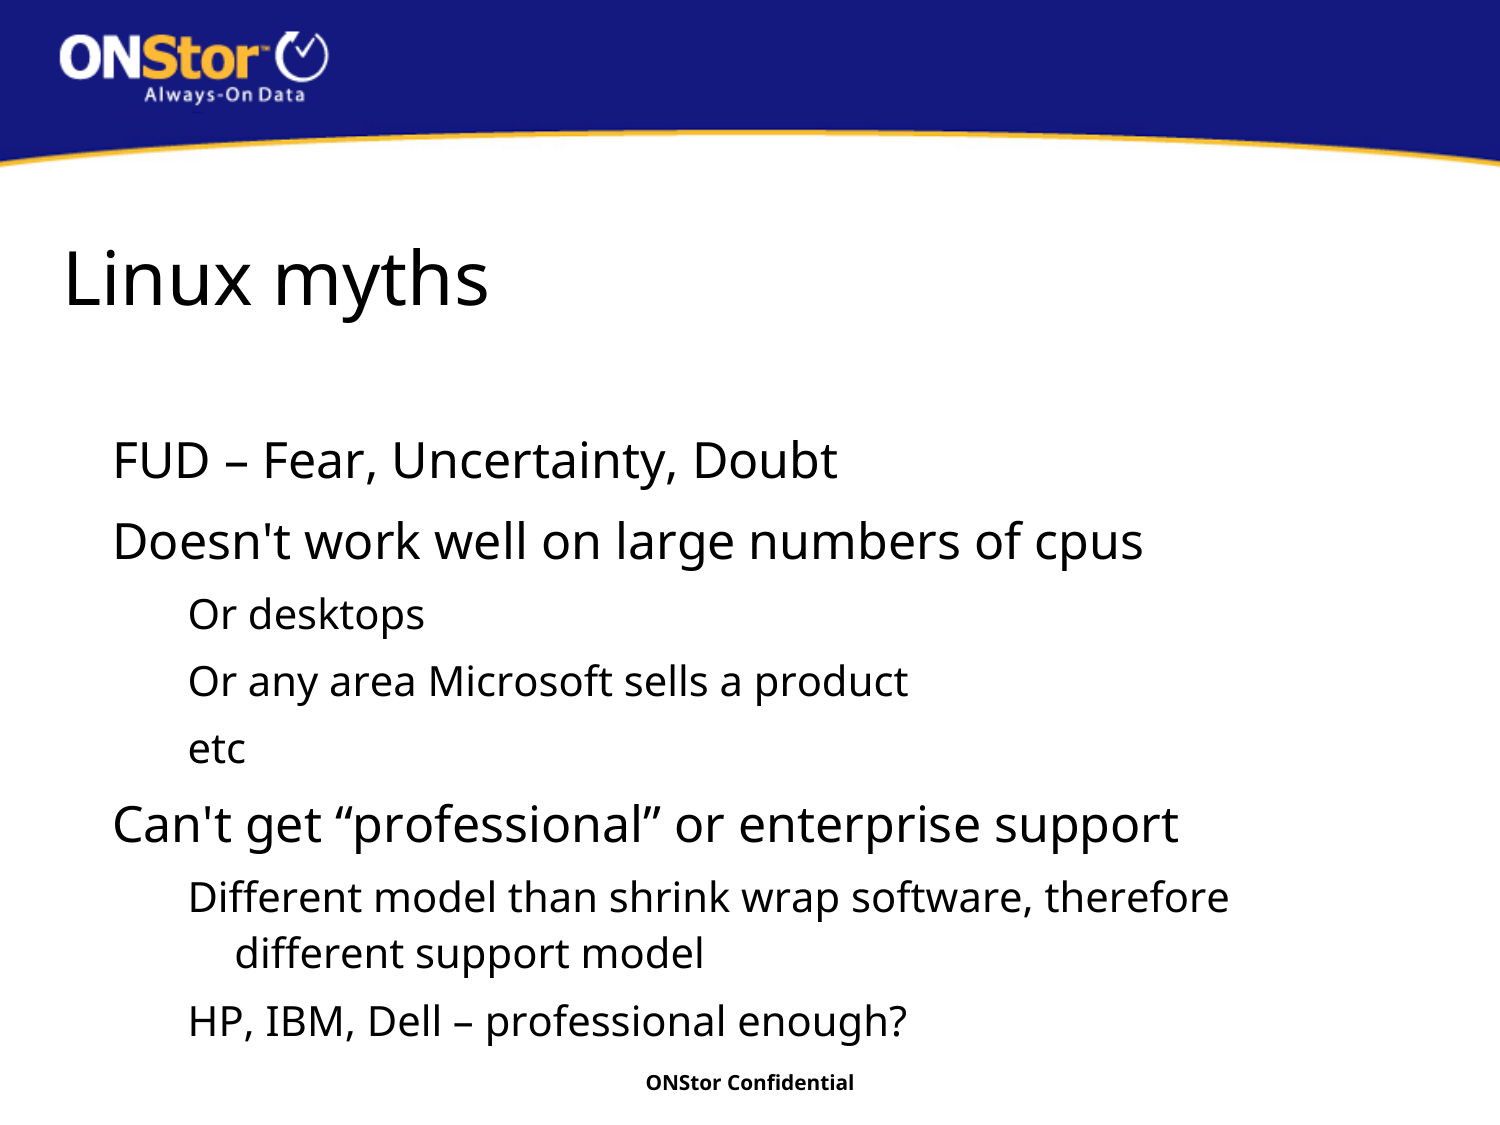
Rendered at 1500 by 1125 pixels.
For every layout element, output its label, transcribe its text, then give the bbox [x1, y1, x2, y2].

title Linux myths [62, 182, 1338, 370]
list FUD – Fear, Uncertainty, Doubt Doesn't work well on large numbers of cpus Or desktops Or any area Microsoft sells a product etc Can't get “professional” or enterprise support Different model than shrink wrap software, therefore different support model HP, IBM, Dell – professional enough? [112, 425, 1388, 1026]
